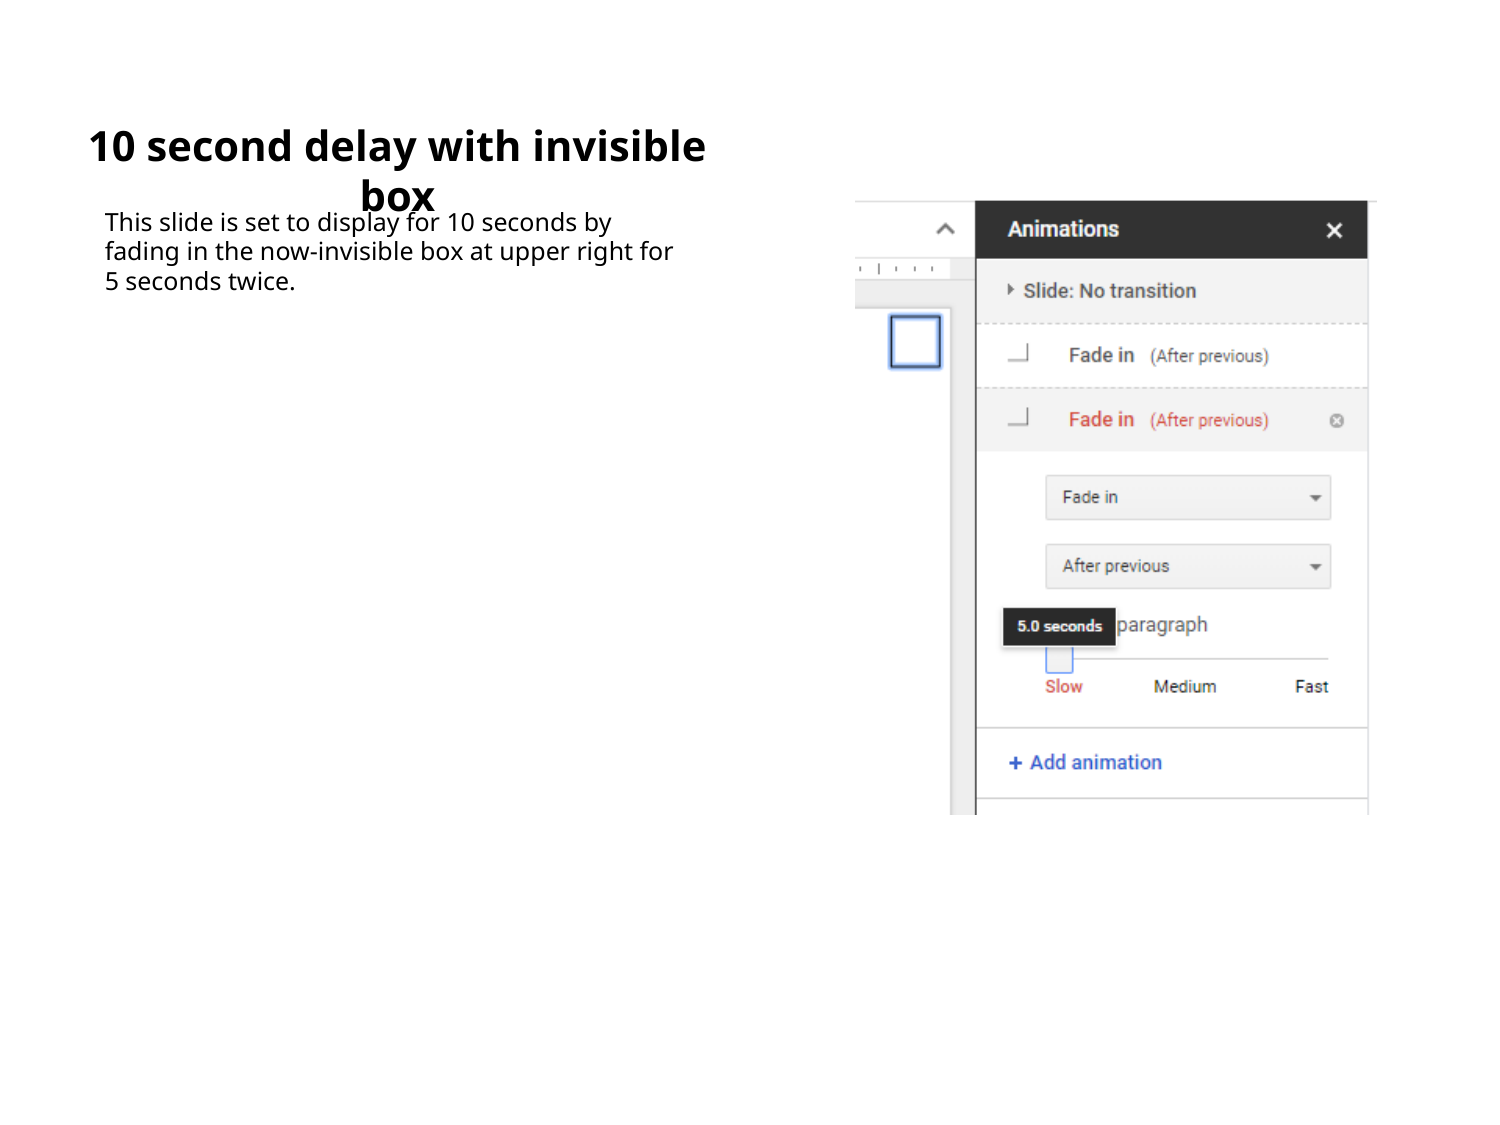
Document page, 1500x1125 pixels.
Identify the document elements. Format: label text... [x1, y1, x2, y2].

subtitle 10 second delay with invisible box [44, 104, 751, 278]
text_box This slide is set to display for 10 seconds by fading in the now-invisible box at upper right for 5 seconds twice. [89, 190, 691, 301]
picture [855, 190, 1377, 815]
